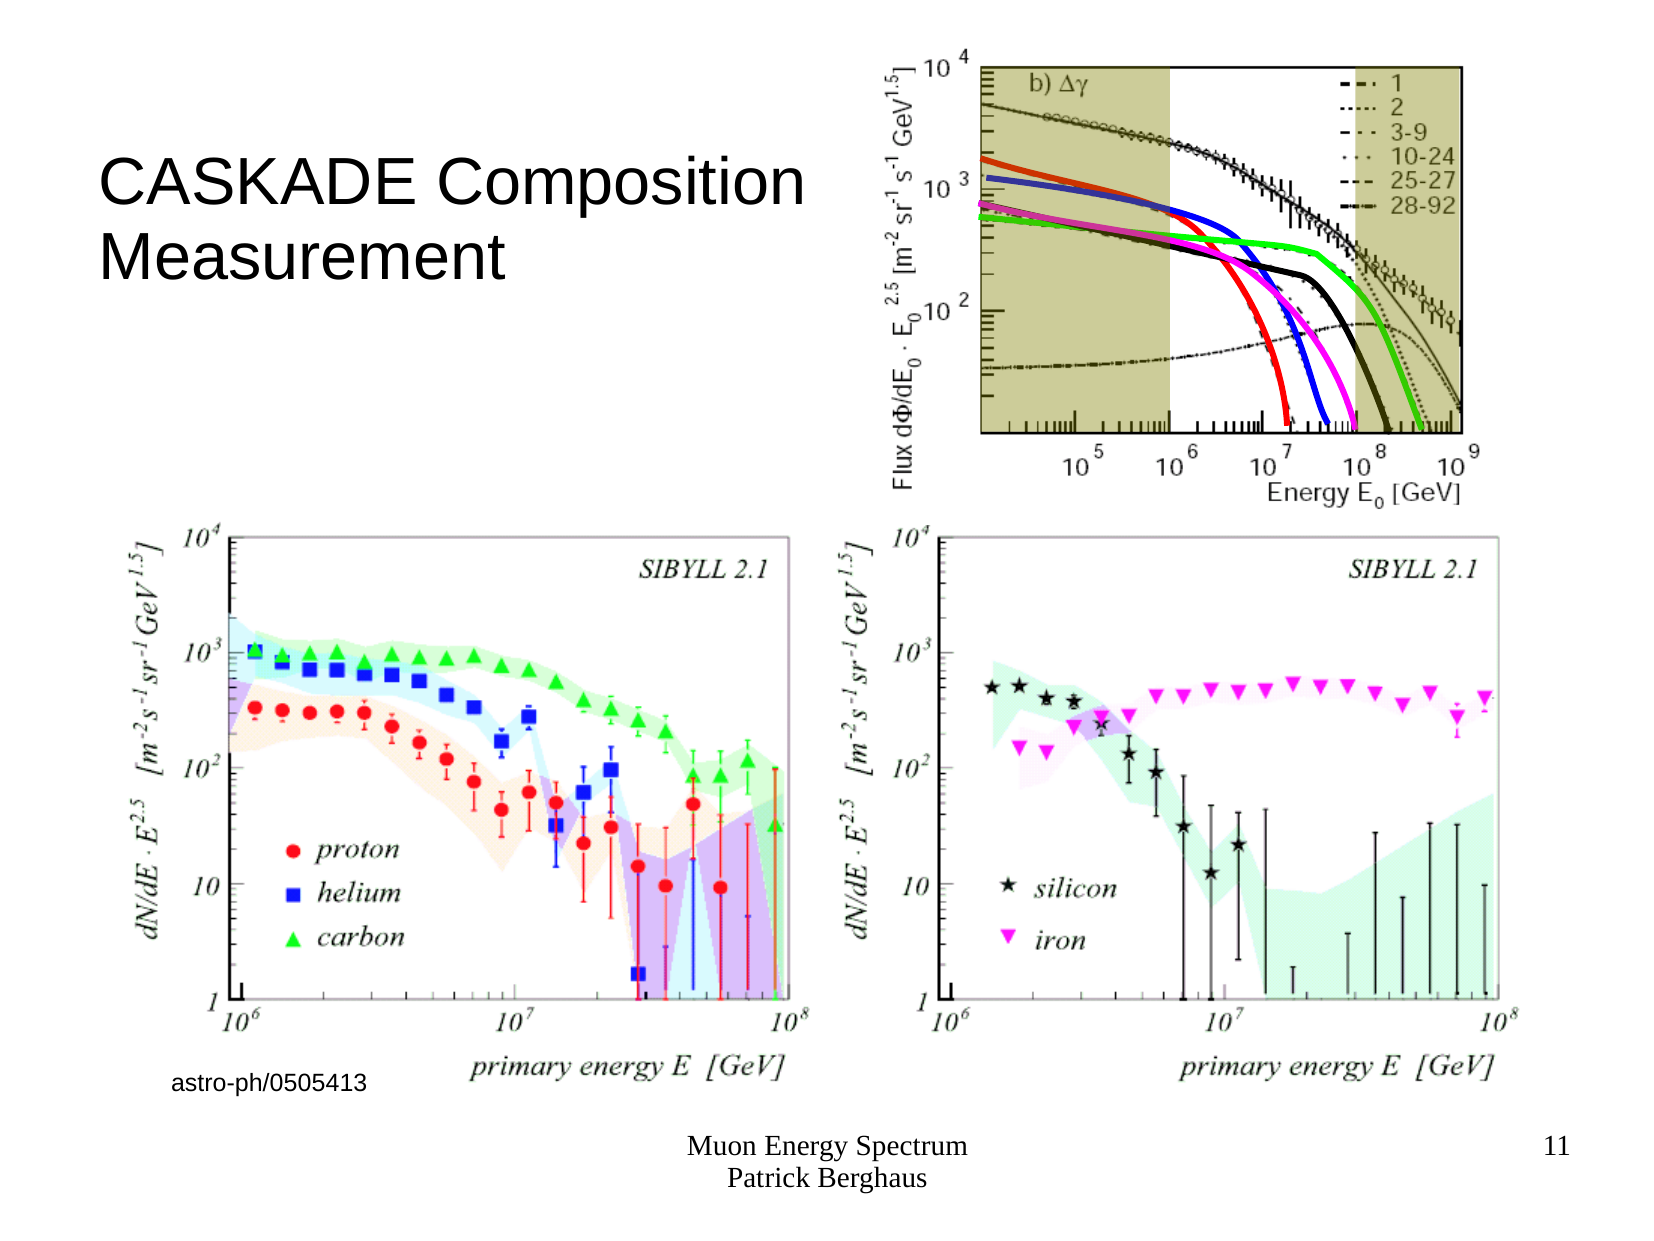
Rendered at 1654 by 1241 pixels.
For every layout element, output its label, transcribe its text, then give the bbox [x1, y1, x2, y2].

text_box [980, 66, 1170, 432]
text_box [1355, 66, 1460, 432]
text_box CASKADE Composition Measurement [83, 136, 820, 351]
picture [75, 37, 1560, 1126]
text_box astro-ph/0505413 [156, 1061, 380, 1114]
